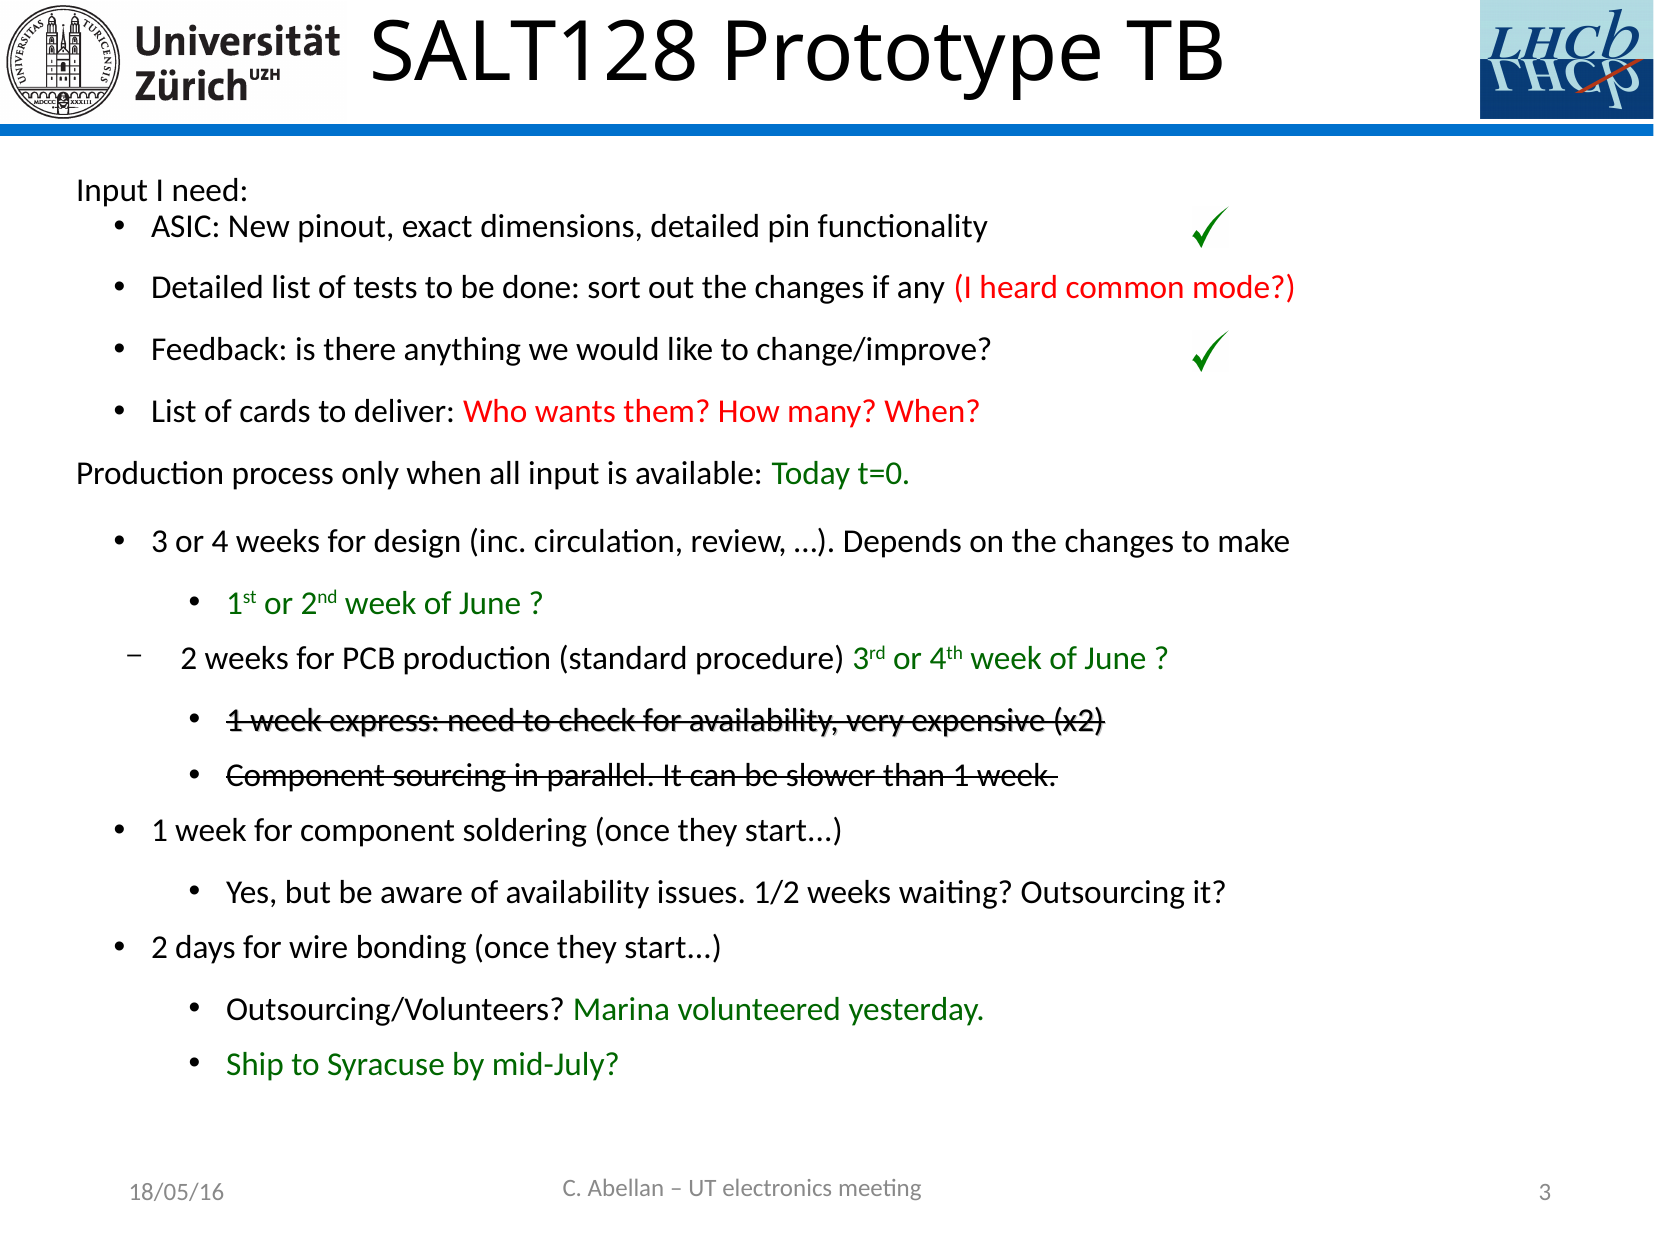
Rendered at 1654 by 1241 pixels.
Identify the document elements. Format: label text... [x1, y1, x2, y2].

picture [1480, 0, 1654, 119]
picture [0, 1, 347, 124]
list Input I need: ASIC: New pinout, exact dimensions, detailed pin functionality Detailed list of tests to be done: sort out the changes if any (I heard common mode?) Feedback: is there anything we would like to change/improve? List of cards to deliver: Who wants them? How many? When? Production process only when all input is available: Today t=0. 3 or 4 weeks for design (inc. circulation, review, …). Depends on the changes to make 1st or 2nd week of June ? 2 weeks for PCB production (standard procedure) 3rd or 4th week of June ? 1 week express: need to check for availability, very expensive (x2) Component sourcing in parallel. It can be slower than 1 week. 1 week for component soldering (once they start...) Yes, but be aware of availability issues. 1/2 weeks waiting? Outsourcing it? 2 days for wire bonding (once they start...) Outsourcing/Volunteers? Marina volunteered yesterday. Ship to Syracuse by mid-July? [23, 165, 1607, 1170]
title SALT128 Prototype TB [354, 1, 1477, 107]
picture [1192, 206, 1229, 249]
picture [1192, 330, 1229, 372]
